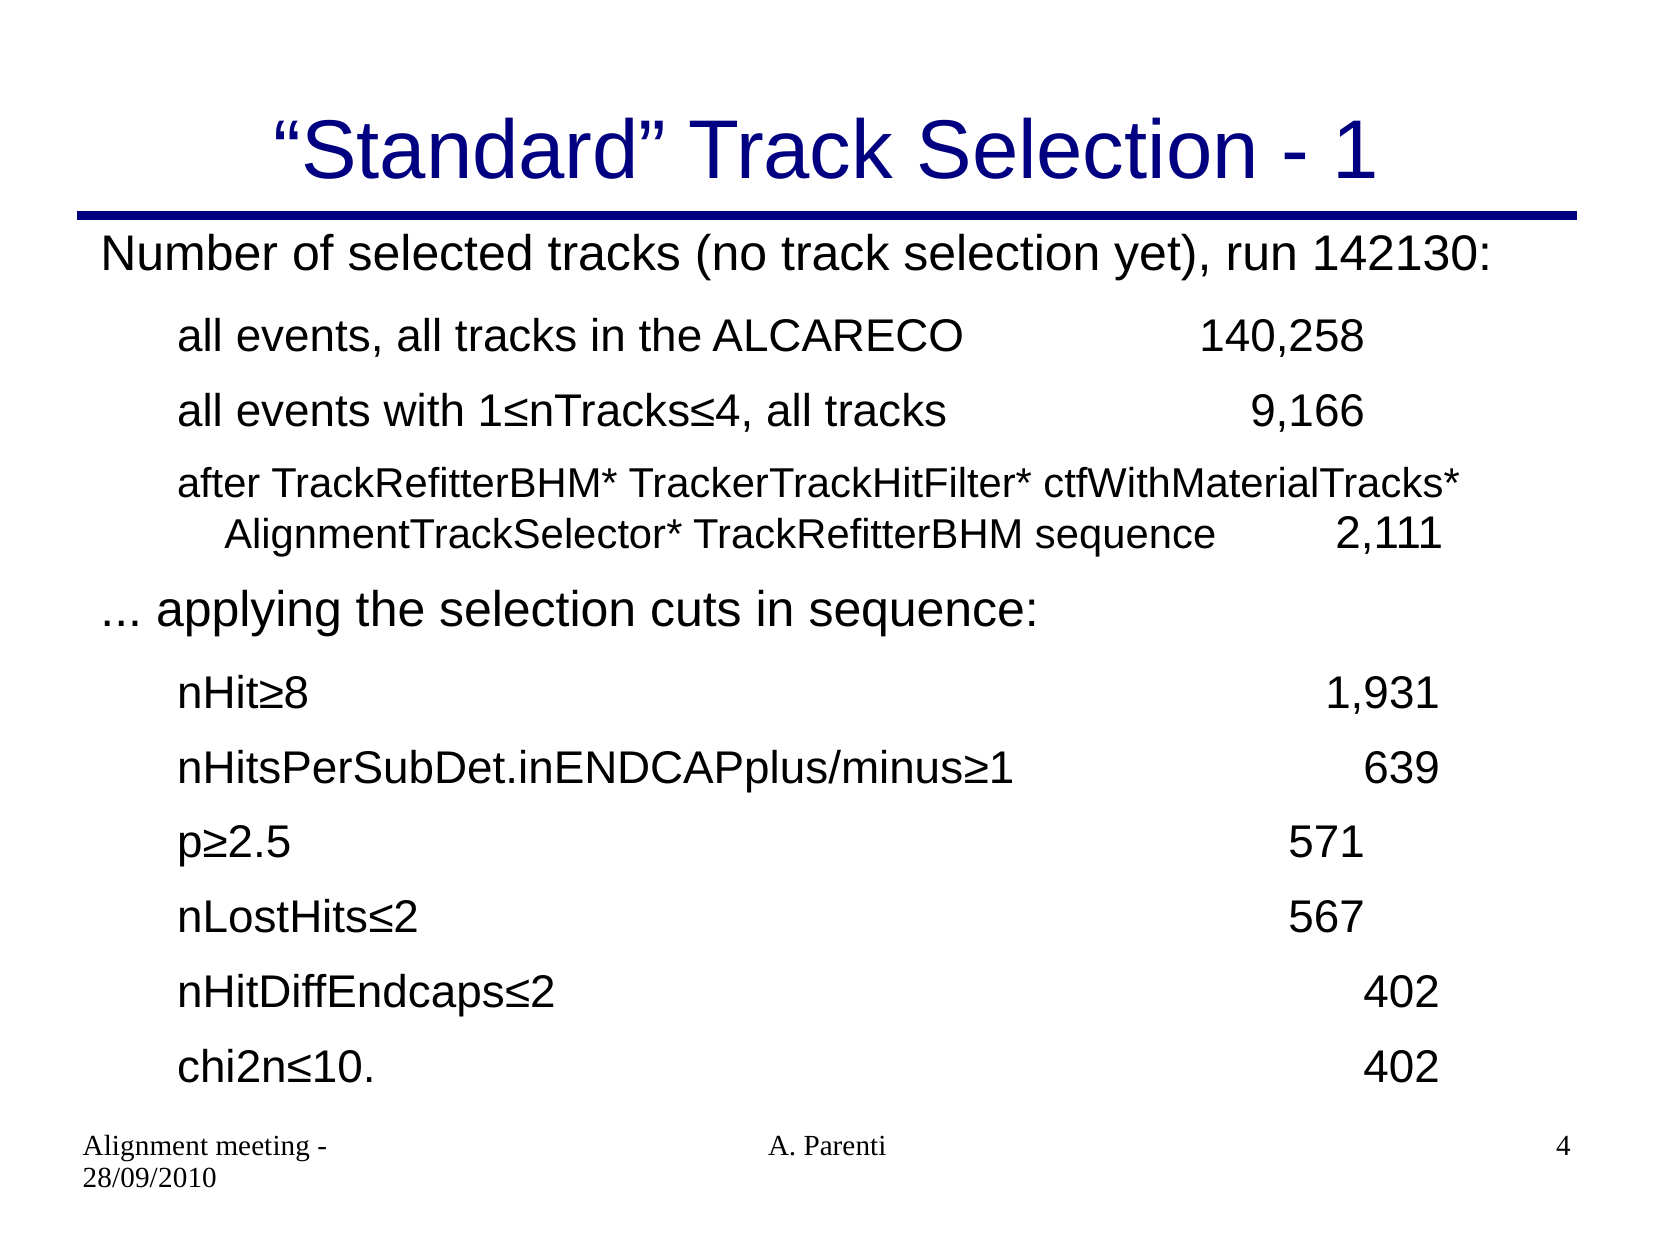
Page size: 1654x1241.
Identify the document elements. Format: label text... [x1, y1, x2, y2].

list Number of selected tracks (no track selection yet), run 142130: all events, all tracks in the ALCARECO 140,258 all events with 1≤nTracks≤4, all tracks 9,166 after TrackRefitterBHM* TrackerTrackHitFilter* ctfWithMaterialTracks* AlignmentTrackSelector* TrackRefitterBHM sequence 2,111 ... applying the selection cuts in sequence: nHit≥8 1,931 nHitsPerSubDet.inENDCAPplus/minus≥1 639 p≥2.5 571 nLostHits≤2 567 nHitDiffEndcaps≤2 402 chi2n≤10. 402 [82, 225, 1571, 1094]
title “Standard” Track Selection - 1 [82, 75, 1571, 225]
